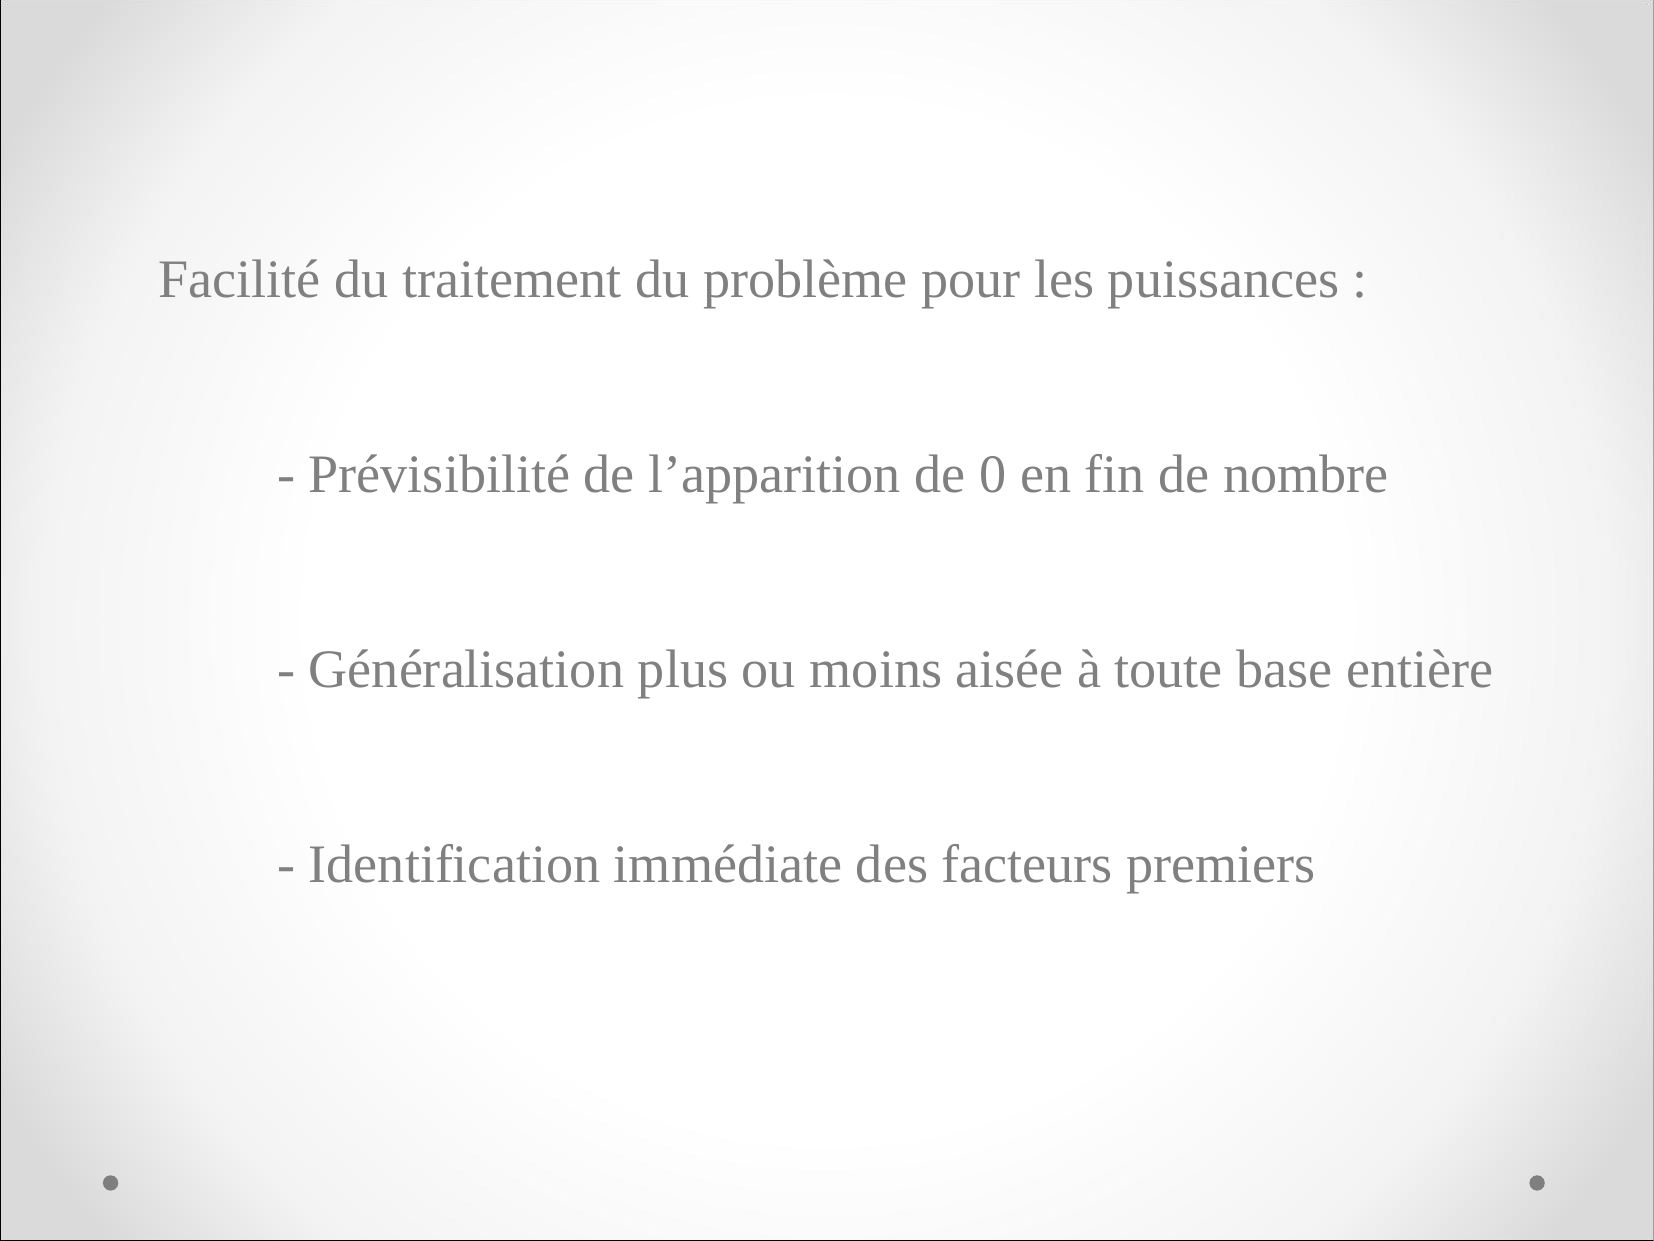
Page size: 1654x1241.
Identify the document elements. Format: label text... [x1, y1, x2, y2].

text_box Facilité du traitement du problème pour les puissances : - Prévisibilité de l’apparition de 0 en fin de nombre - Généralisation plus ou moins aisée à toute base entière - Identification immédiate des facteurs premiers [143, 171, 1510, 901]
picture [0, 0, 1654, 1241]
